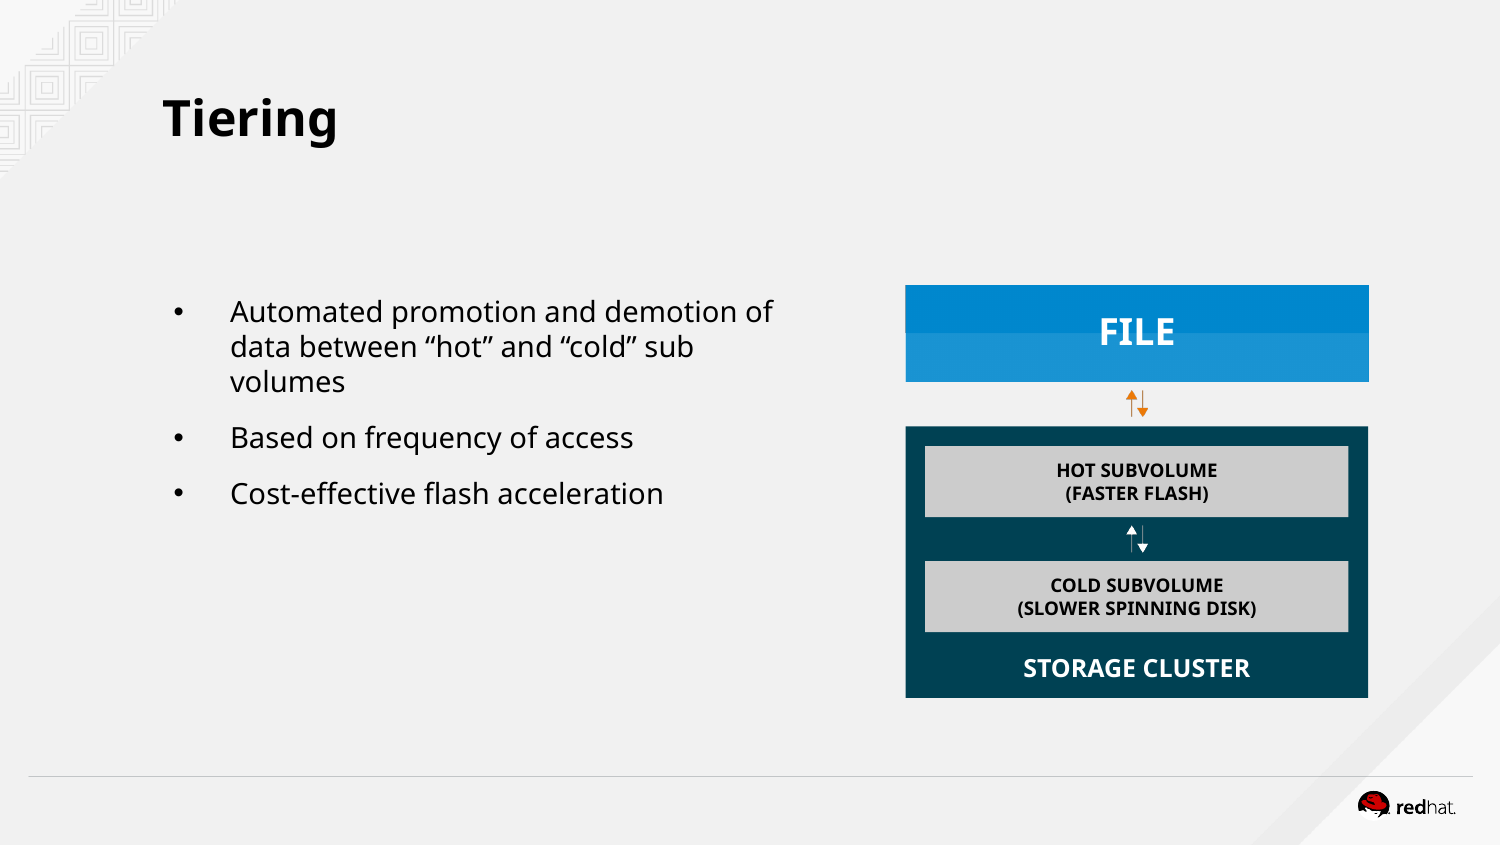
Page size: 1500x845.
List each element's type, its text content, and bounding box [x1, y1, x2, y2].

text_box STORAGE CLUSTER [934, 637, 1340, 698]
text_box Automated promotion and demotion of data between “hot” and “cold” sub volumes Based on frequency of access Cost-effective flash acceleration [158, 278, 821, 519]
text_box COLD SUBVOLUME (SLOWER SPINNING DISK) [925, 561, 1349, 633]
picture [0, 0, 1500, 845]
text_box Tiering [147, 78, 1407, 155]
text_box HOT SUBVOLUME (FASTER FLASH) [925, 446, 1349, 518]
text_box FILE [905, 289, 1369, 371]
text_box [905, 426, 1369, 698]
